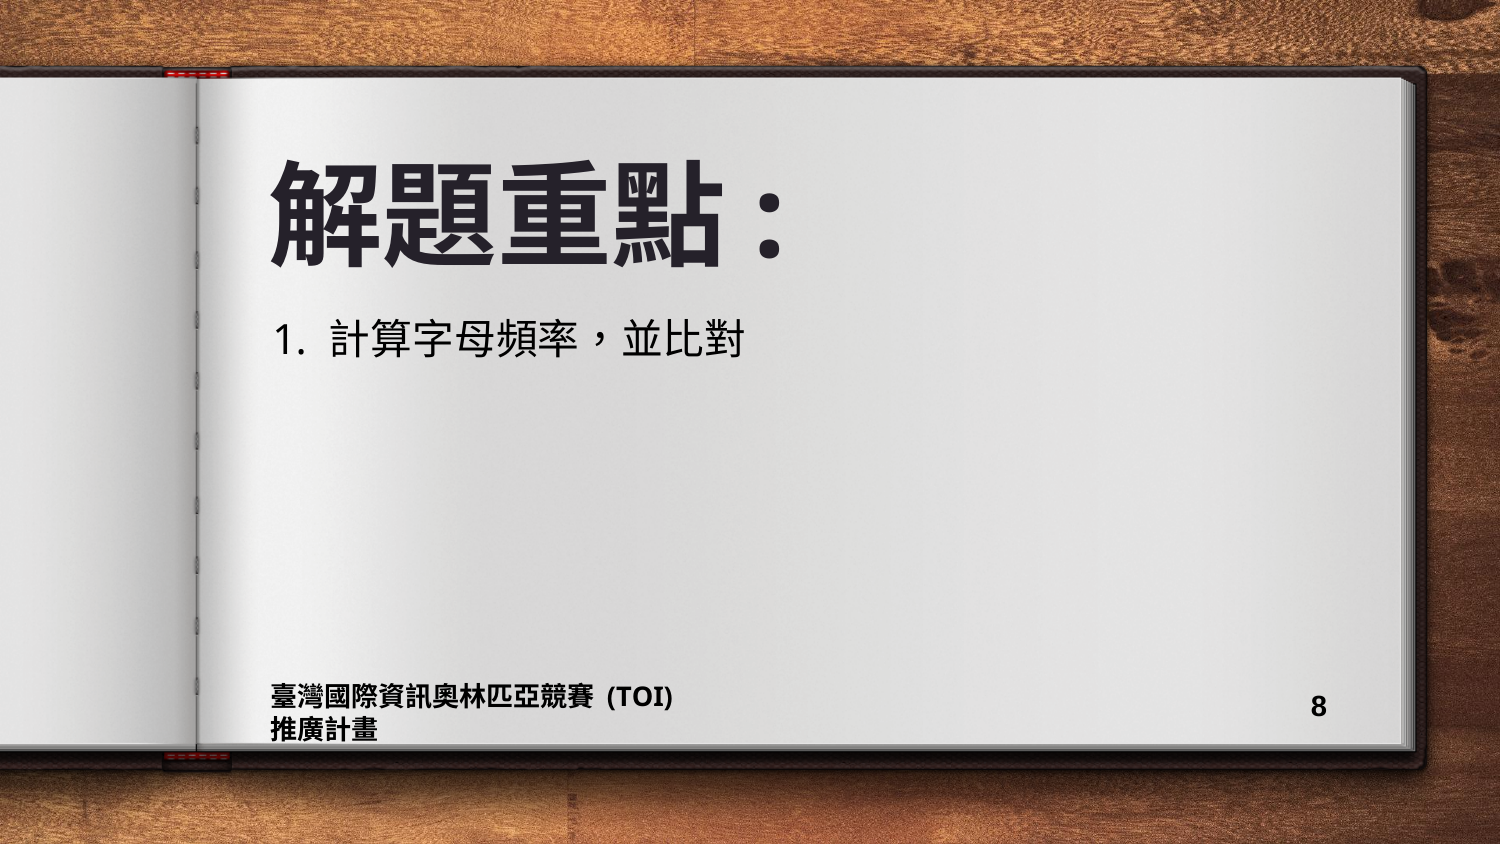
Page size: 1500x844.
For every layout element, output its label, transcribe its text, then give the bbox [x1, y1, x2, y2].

text_box 解題重點: [253, 105, 784, 296]
text_box 計算字母頻率，並比對 [257, 305, 1311, 372]
text_box 8 [1295, 672, 1386, 737]
